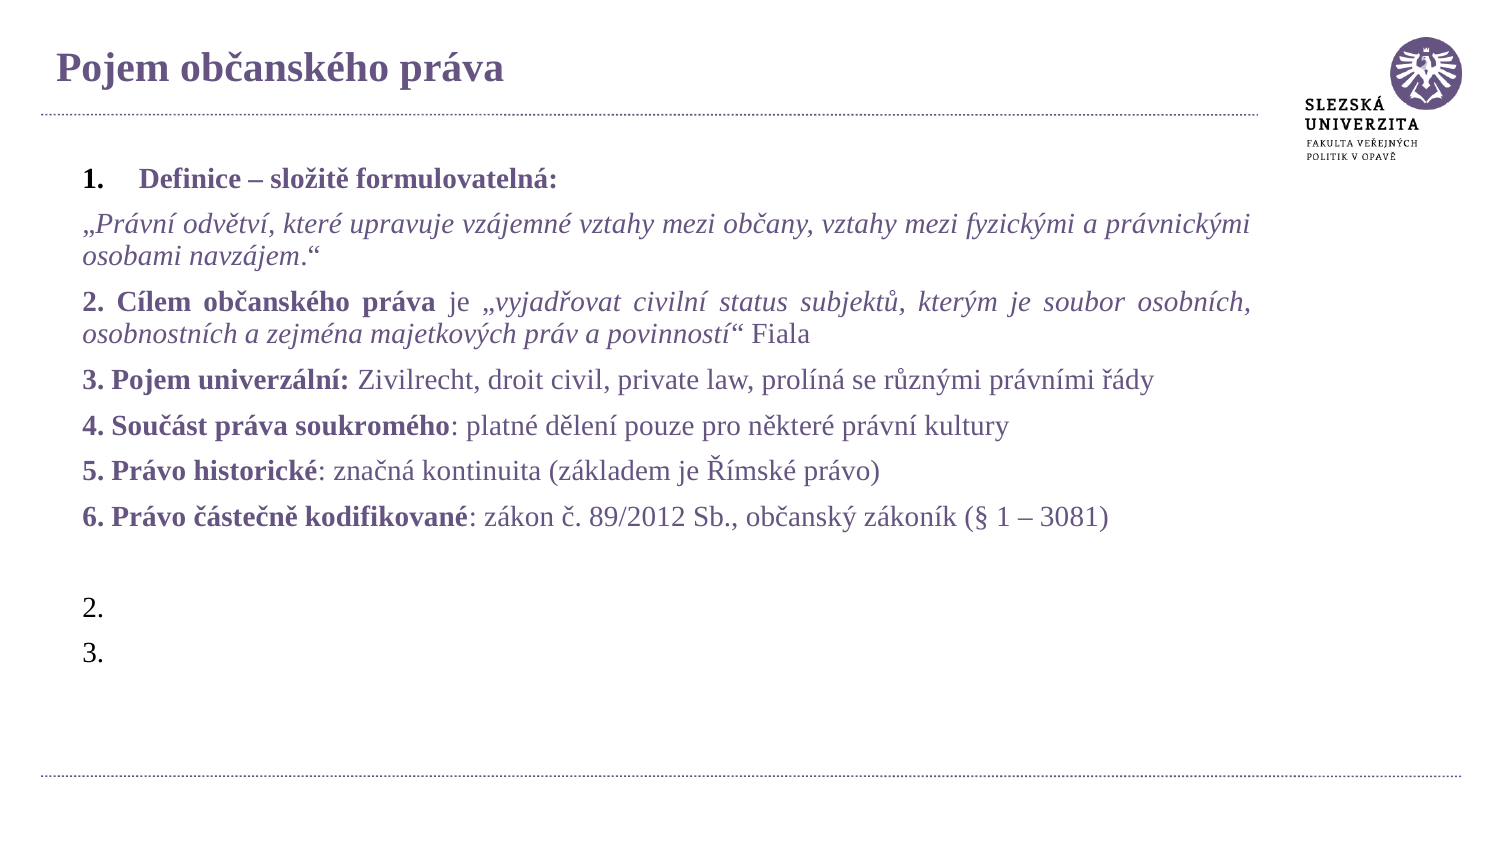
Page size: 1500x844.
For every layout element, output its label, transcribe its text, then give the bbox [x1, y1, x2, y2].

text_box Definice – složitě formulovatelná: „Právní odvětví, které upravuje vzájemné vztahy mezi občany, vztahy mezi fyzickými a právnickými osobami navzájem.“ 2. Cílem občanského práva je „vyjadřovat civilní status subjektů, kterým je soubor osobních, osobnostních a zejména majetkových práv a povinností“ Fiala 3. Pojem univerzální: Zivilrecht, droit civil, private law, prolíná se různými právními řády 4. Součást práva soukromého: platné dělení pouze pro některé právní kultury 5. Právo historické: značná kontinuita (základem je Římské právo) 6. Právo částečně kodifikované: zákon č. 89/2012 Sb., občanský zákoník (§ 1 – 3081) [67, 154, 1292, 746]
title Pojem občanského práva [41, 32, 786, 116]
